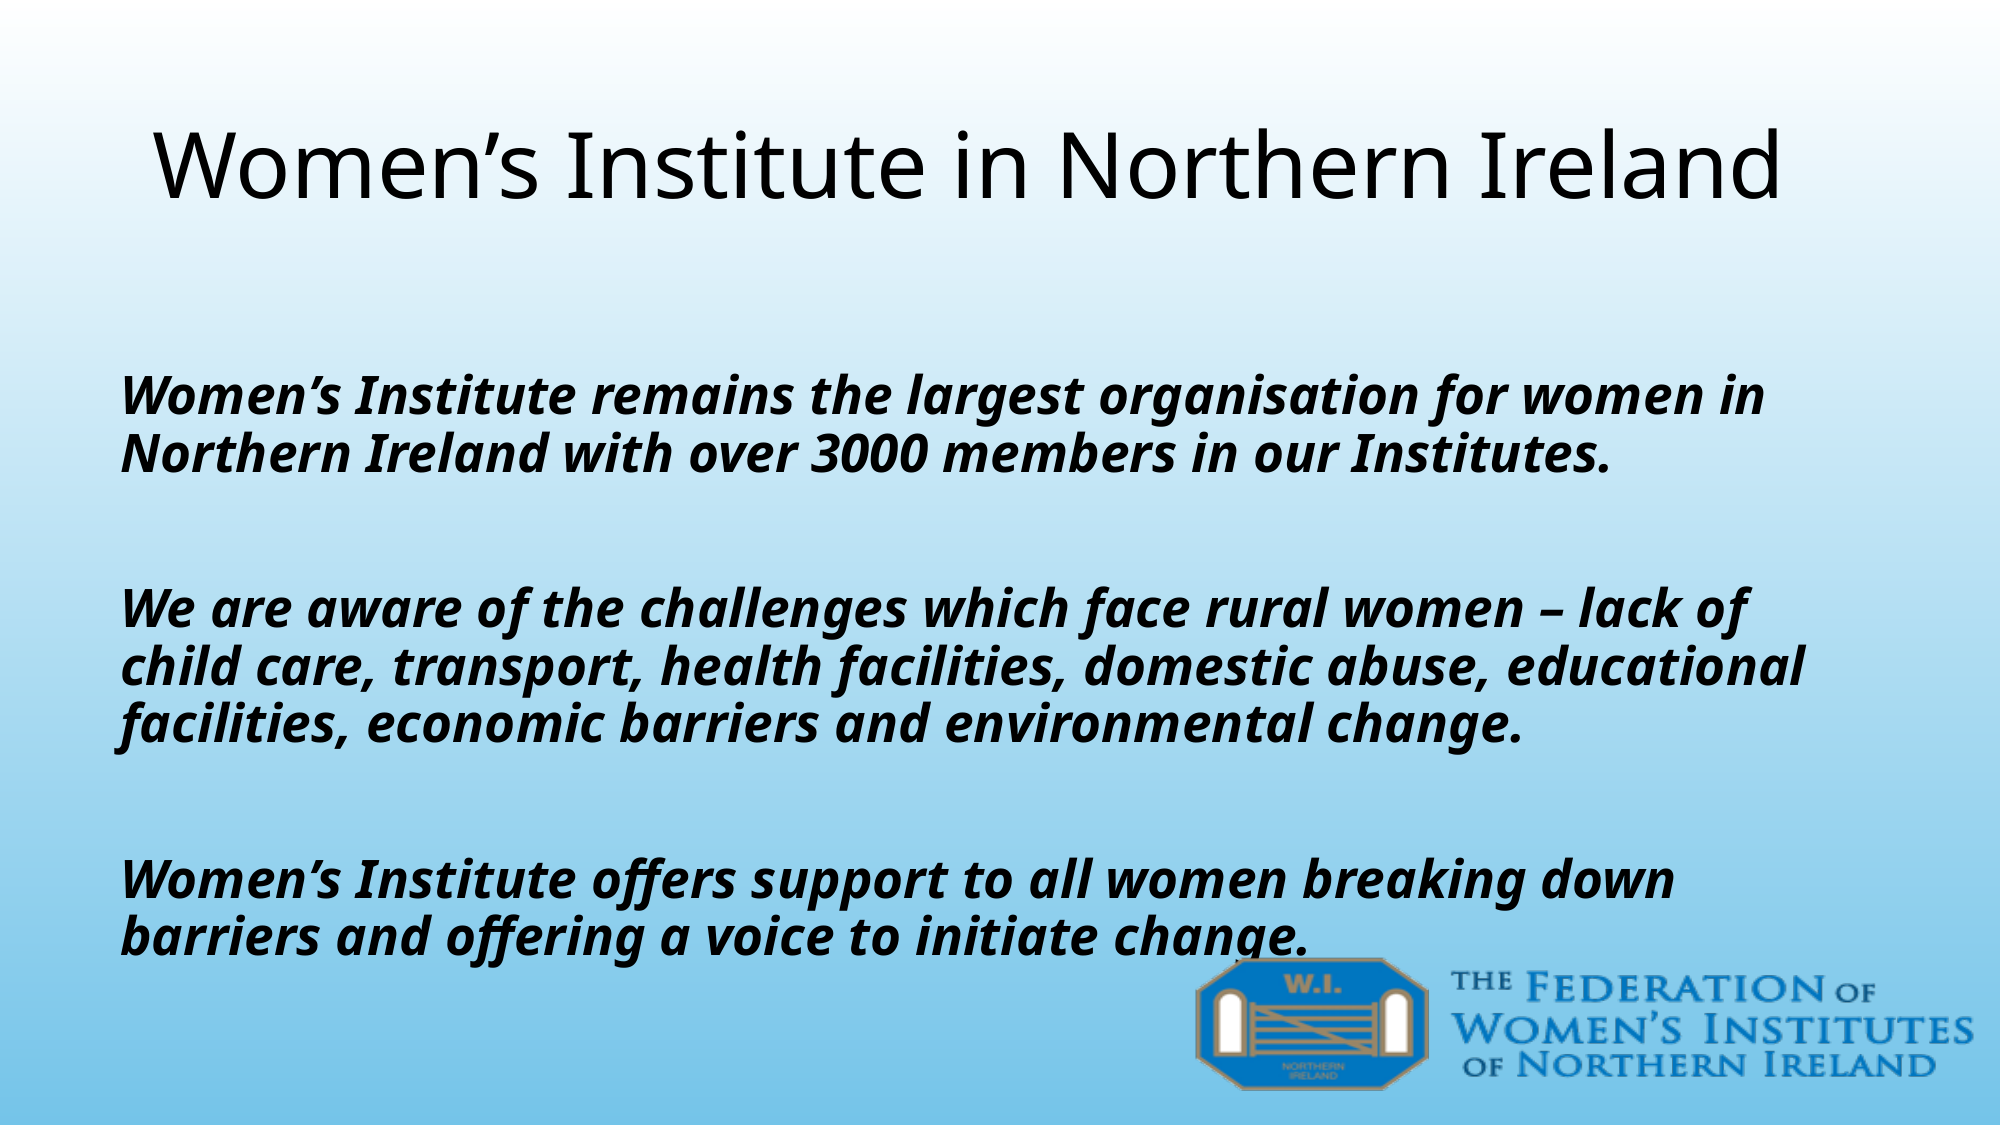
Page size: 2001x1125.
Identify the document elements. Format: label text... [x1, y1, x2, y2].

list Women’s Institute remains the largest organisation for women in Northern Ireland with over 3000 members in our Institutes. We are aware of the challenges which face rural women – lack of child care, transport, health facilities, domestic abuse, educational facilities, economic barriers and environmental change. Women’s Institute offers support to all women breaking down barriers and offering a voice to initiate change. [105, 277, 1831, 992]
picture [1187, 952, 2000, 1094]
title Women’s Institute in Northern Ireland [137, 59, 1863, 278]
